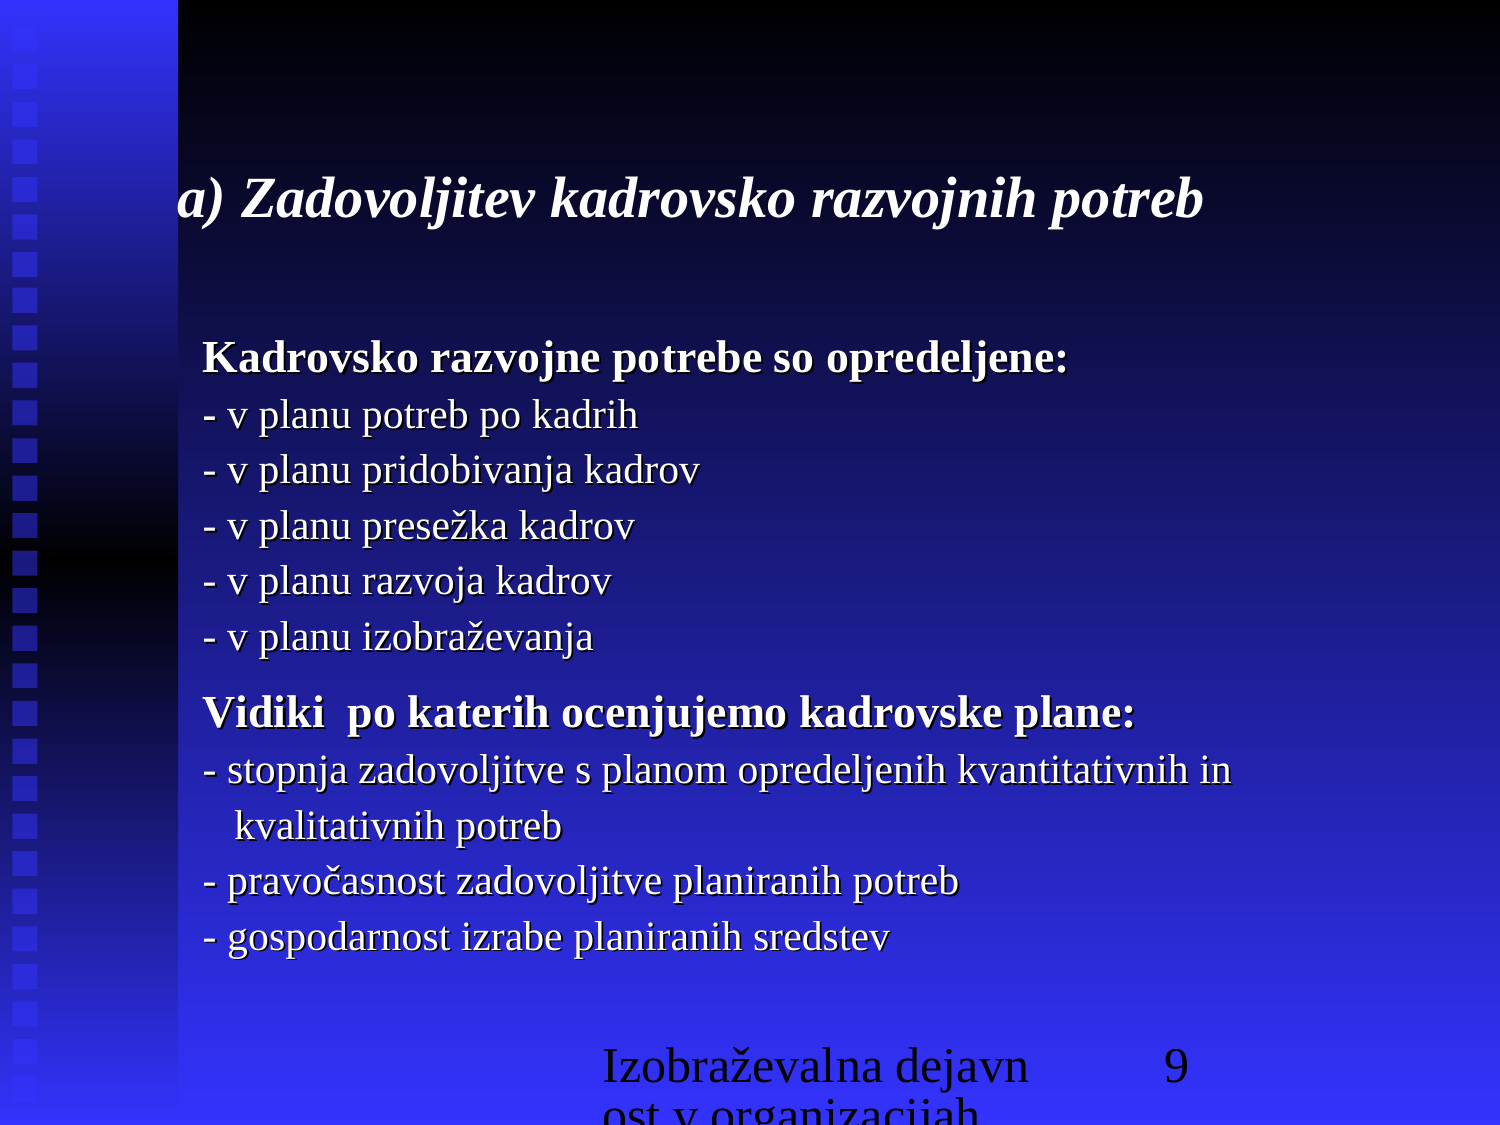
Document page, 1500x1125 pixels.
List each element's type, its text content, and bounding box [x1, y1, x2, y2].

list Kadrovsko razvojne potrebe so opredeljene: - v planu potreb po kadrih - v planu pridobivanja kadrov - v planu presežka kadrov - v planu razvoja kadrov - v planu izobraževanja Vidiki po katerih ocenjujemo kadrovske plane: - stopnja zadovoljitve s planom opredeljenih kvantitativnih in kvalitativnih potreb - pravočasnost zadovoljitve planiranih potreb - gospodarnost izrabe planiranih sredstev [187, 324, 1463, 1001]
title a) Zadovoljitev kadrovsko razvojnih potreb [162, 99, 1288, 288]
